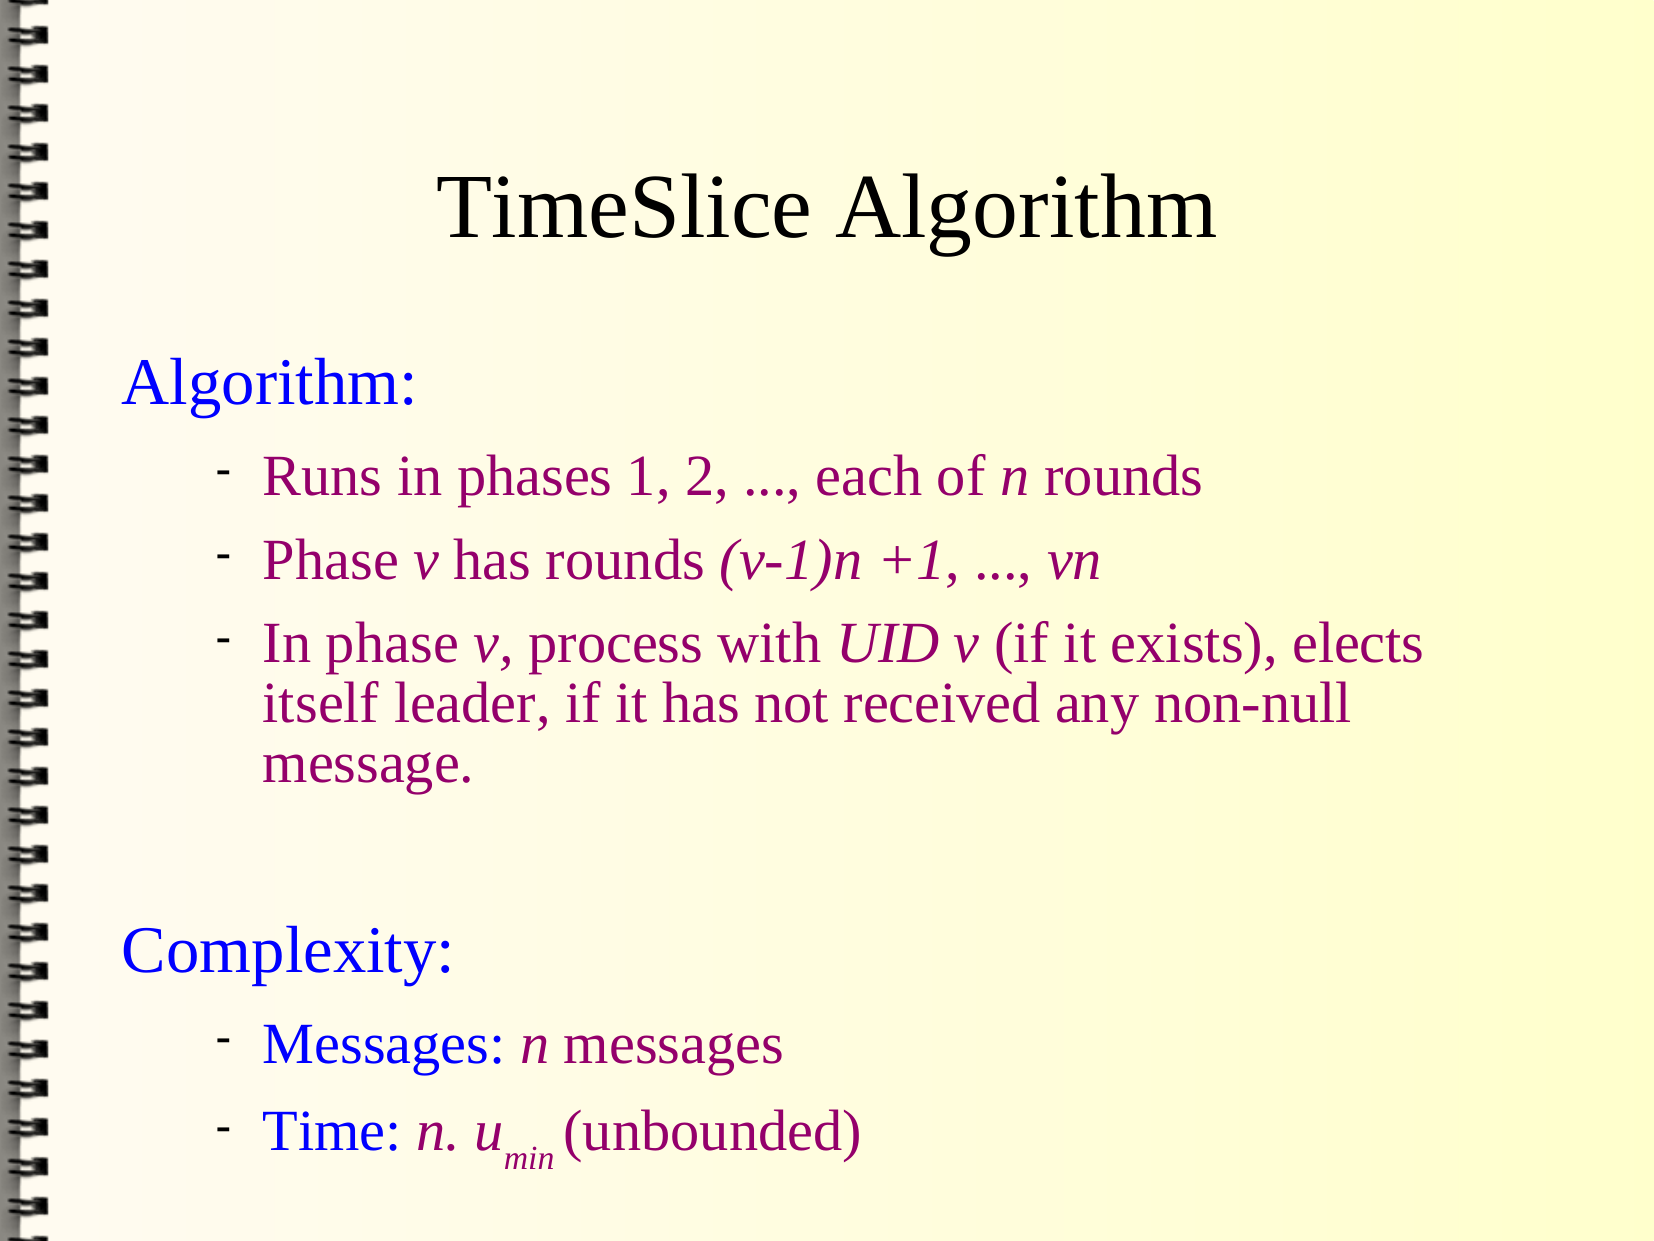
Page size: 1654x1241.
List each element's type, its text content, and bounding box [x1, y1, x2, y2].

list Algorithm: Runs in phases 1, 2, ..., each of n rounds Phase v has rounds (v-1)n +1, ..., vn In phase v, process with UID v (if it exists), elects itself leader, if it has not received any non-null message. Complexity: Messages: n messages Time: n. umin (unbounded) [121, 344, 1534, 1221]
picture [0, 0, 1654, 1241]
title TimeSlice Algorithm [121, 102, 1534, 310]
